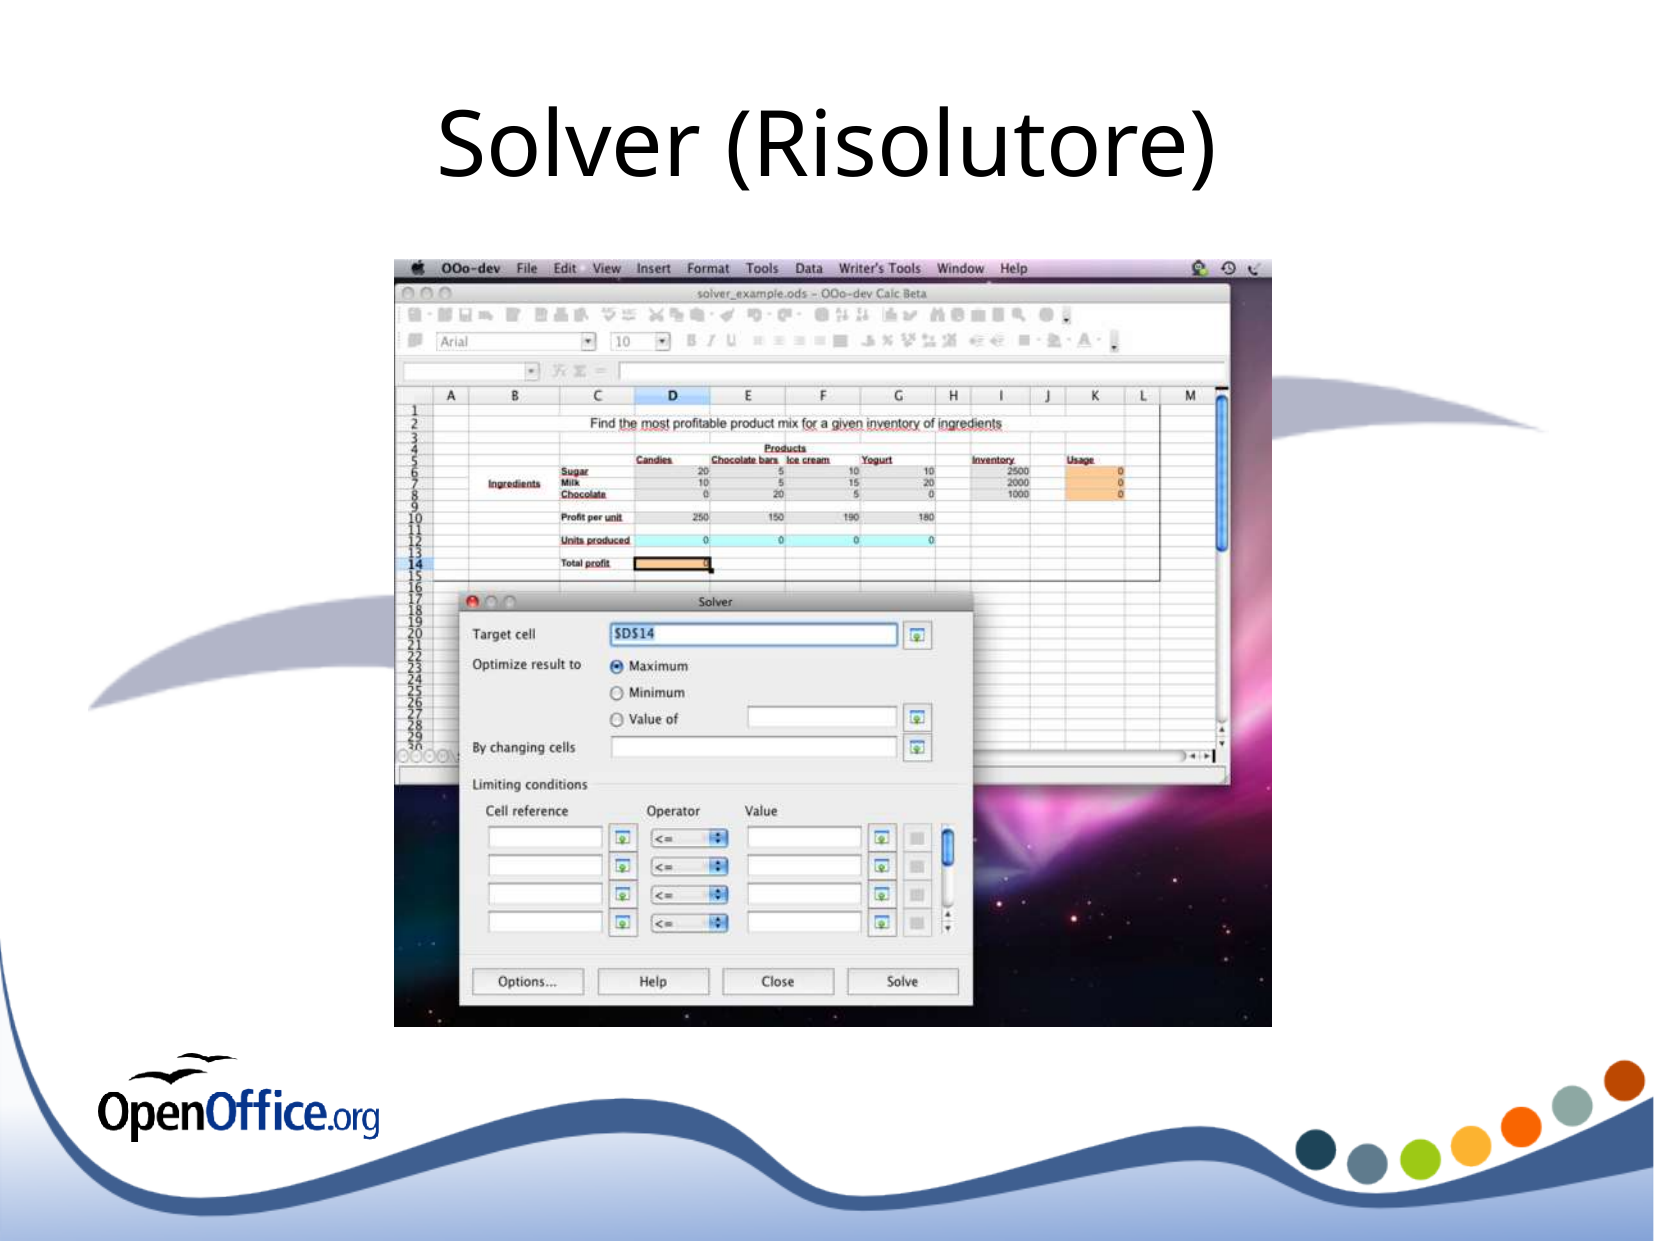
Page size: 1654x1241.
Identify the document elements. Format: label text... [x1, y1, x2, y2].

title Solver (Risolutore) [82, 37, 1571, 245]
picture [0, 259, 1654, 1241]
